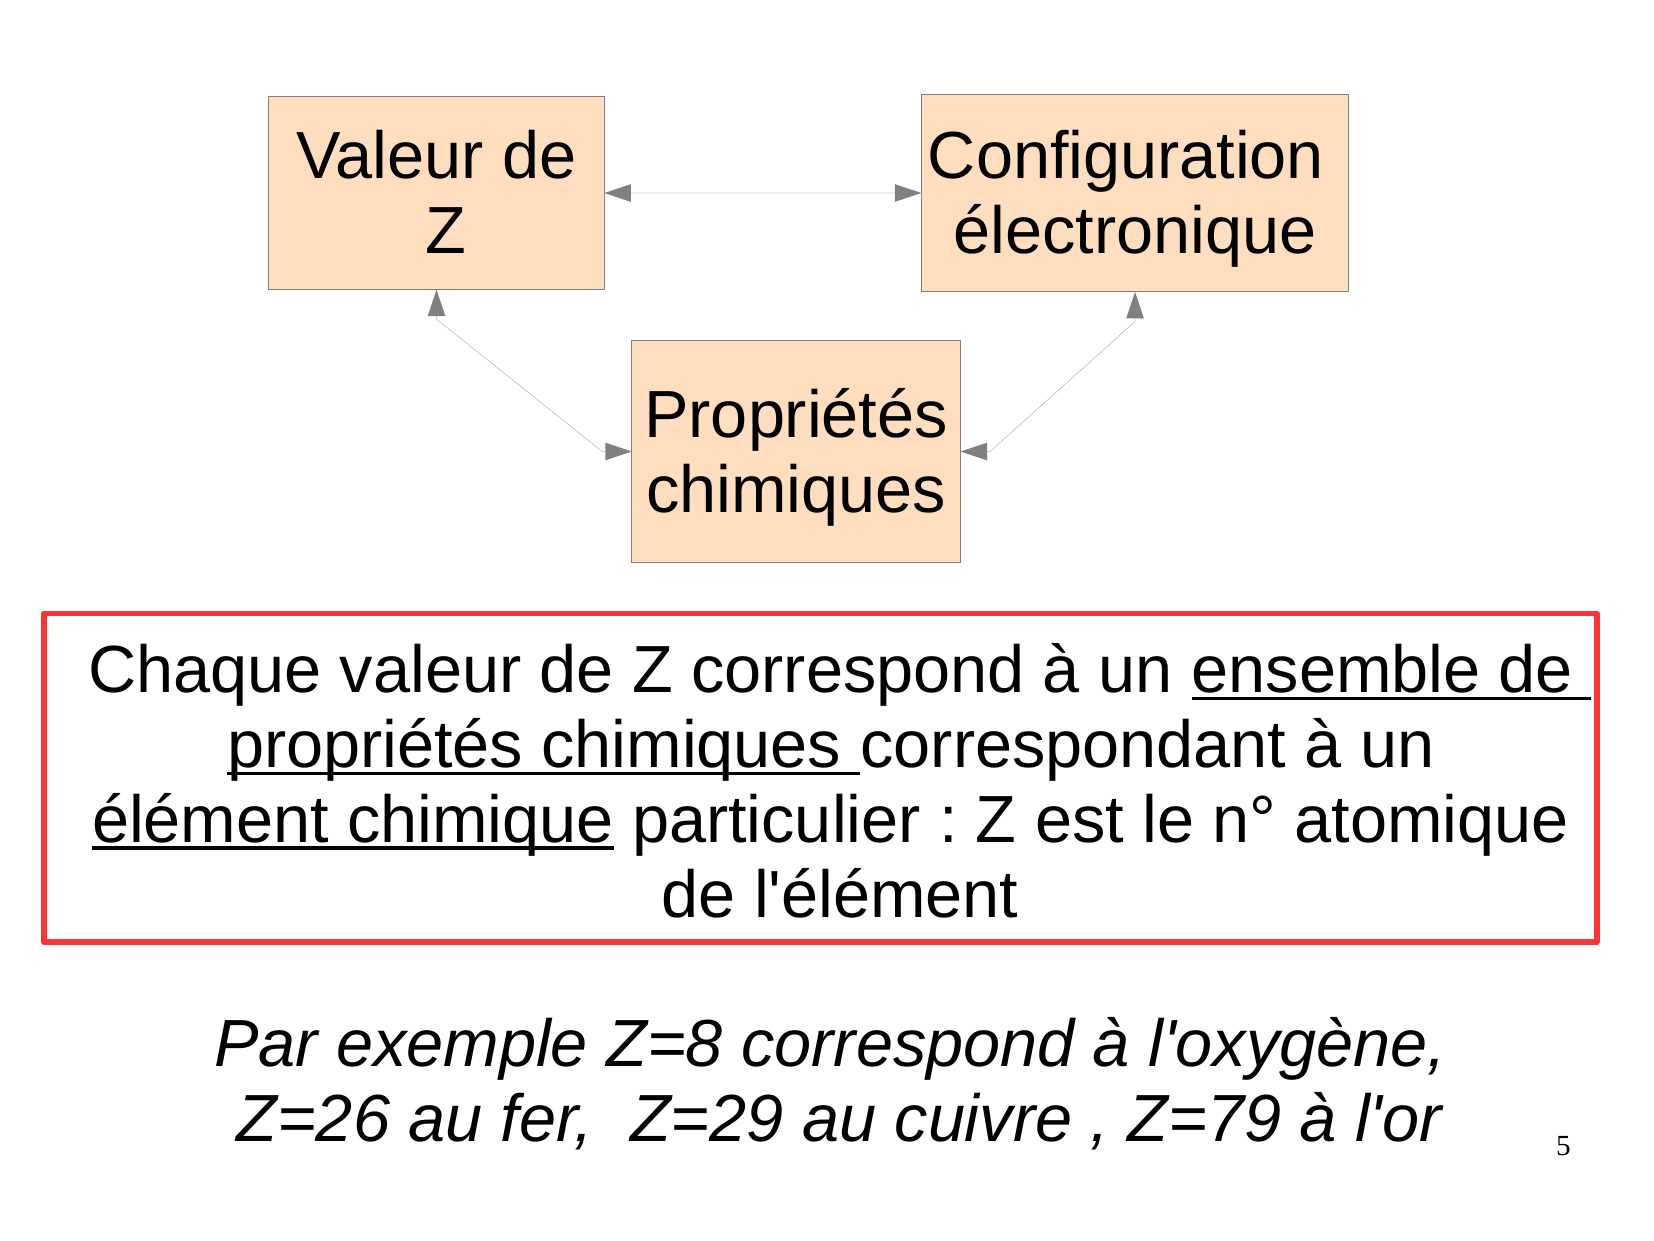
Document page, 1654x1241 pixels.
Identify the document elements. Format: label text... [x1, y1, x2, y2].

text_box Chaque valeur de Z correspond à un ensemble de propriétés chimiques correspondant à un élément chimique particulier : Z est le n° atomique de l'élément Par exemple Z=8 correspond à l'oxygène, Z=26 au fer, Z=29 au cuivre , Z=79 à l'or [73, 625, 1594, 939]
text_box Configuration électronique [921, 101, 1349, 292]
text_box Propriétés chimiques [631, 340, 961, 563]
text_box Chaque valeur de Z correspond à un ensemble de propriétés chimiques correspondant à un élément chimique particulier : Z est le n° atomique de l'élément Par exemple Z=8 correspond à l'oxygène, Z=26 au fer, Z=29 au cuivre , Z=79 à l'or [73, 625, 1629, 1180]
text_box Valeur de Z [268, 101, 605, 290]
text_box [32, 29, 1625, 101]
